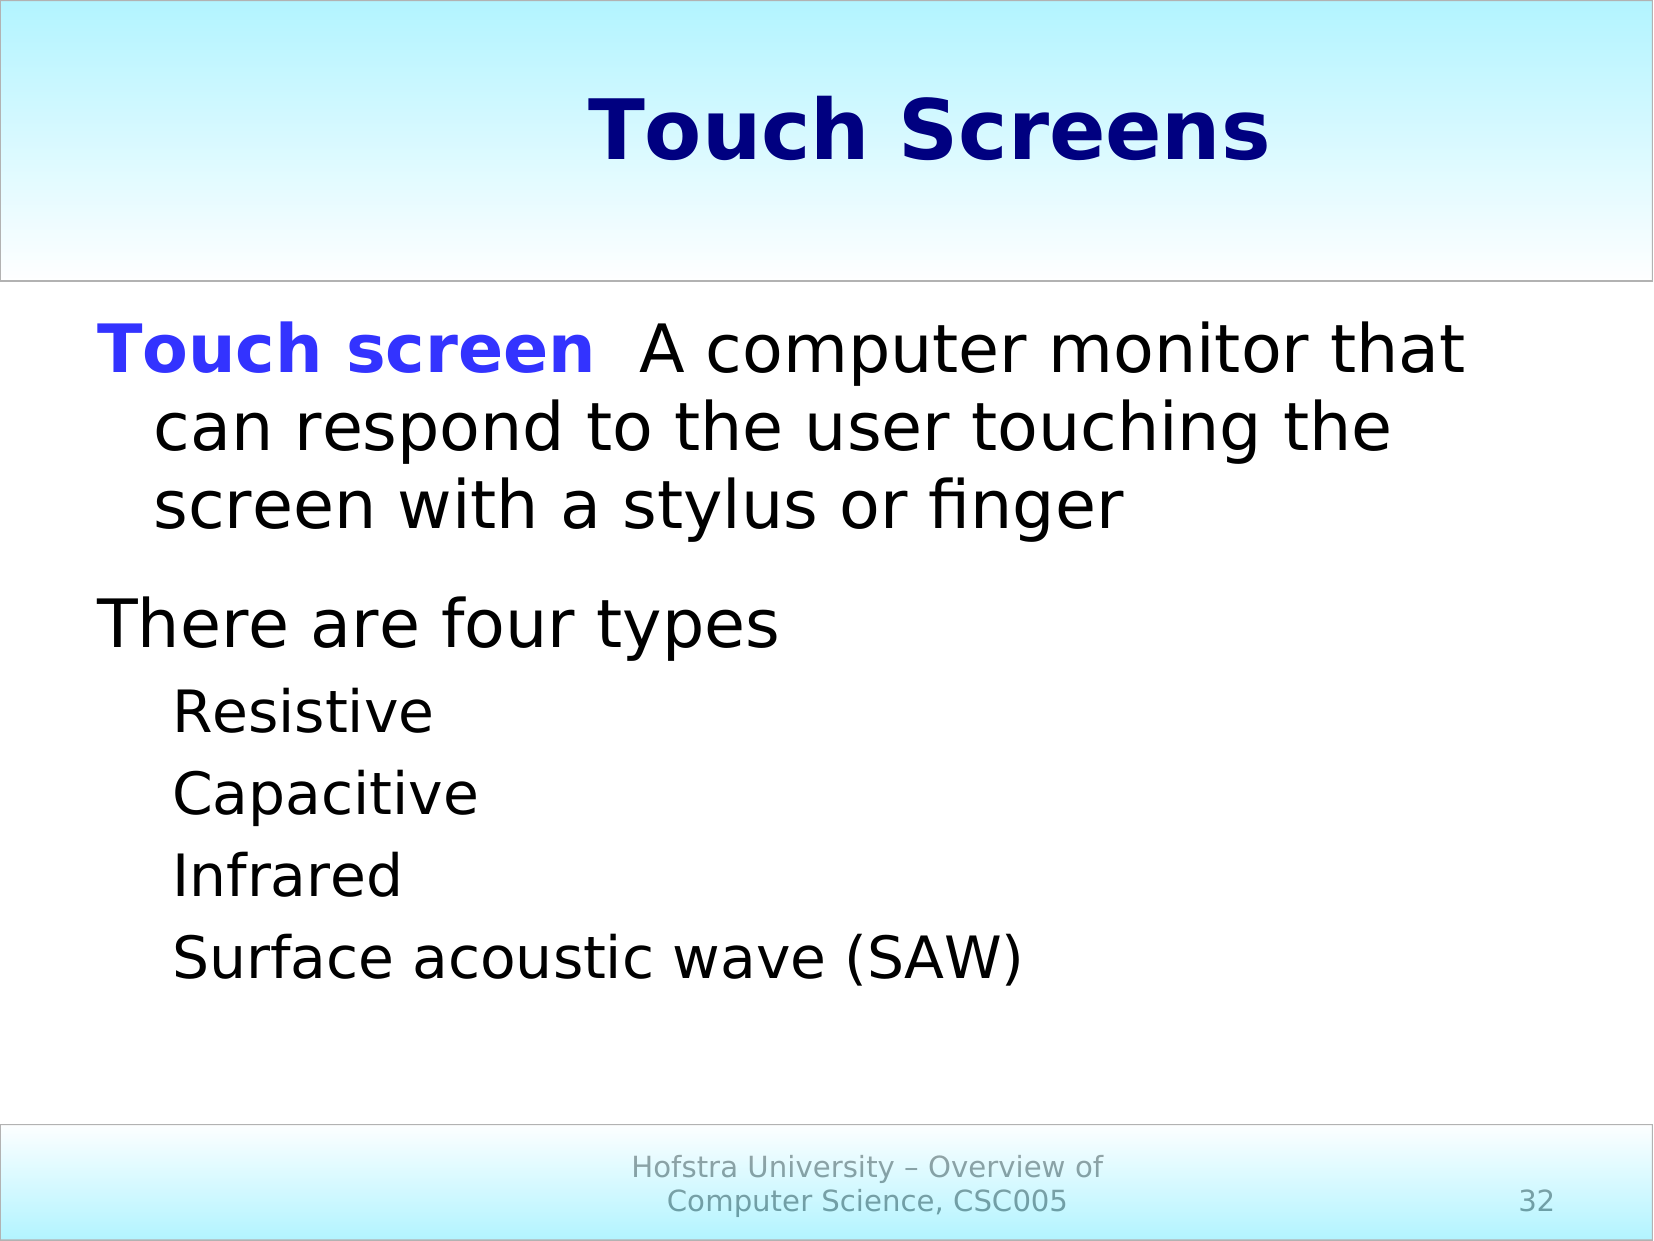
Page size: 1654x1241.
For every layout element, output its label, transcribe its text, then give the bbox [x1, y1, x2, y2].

list Touch screen A computer monitor that can respond to the user touching the screen with a stylus or finger There are four types Resistive Capacitive Infrared Surface acoustic wave (SAW) [82, 303, 1571, 1180]
title Touch Screens [247, 27, 1612, 235]
